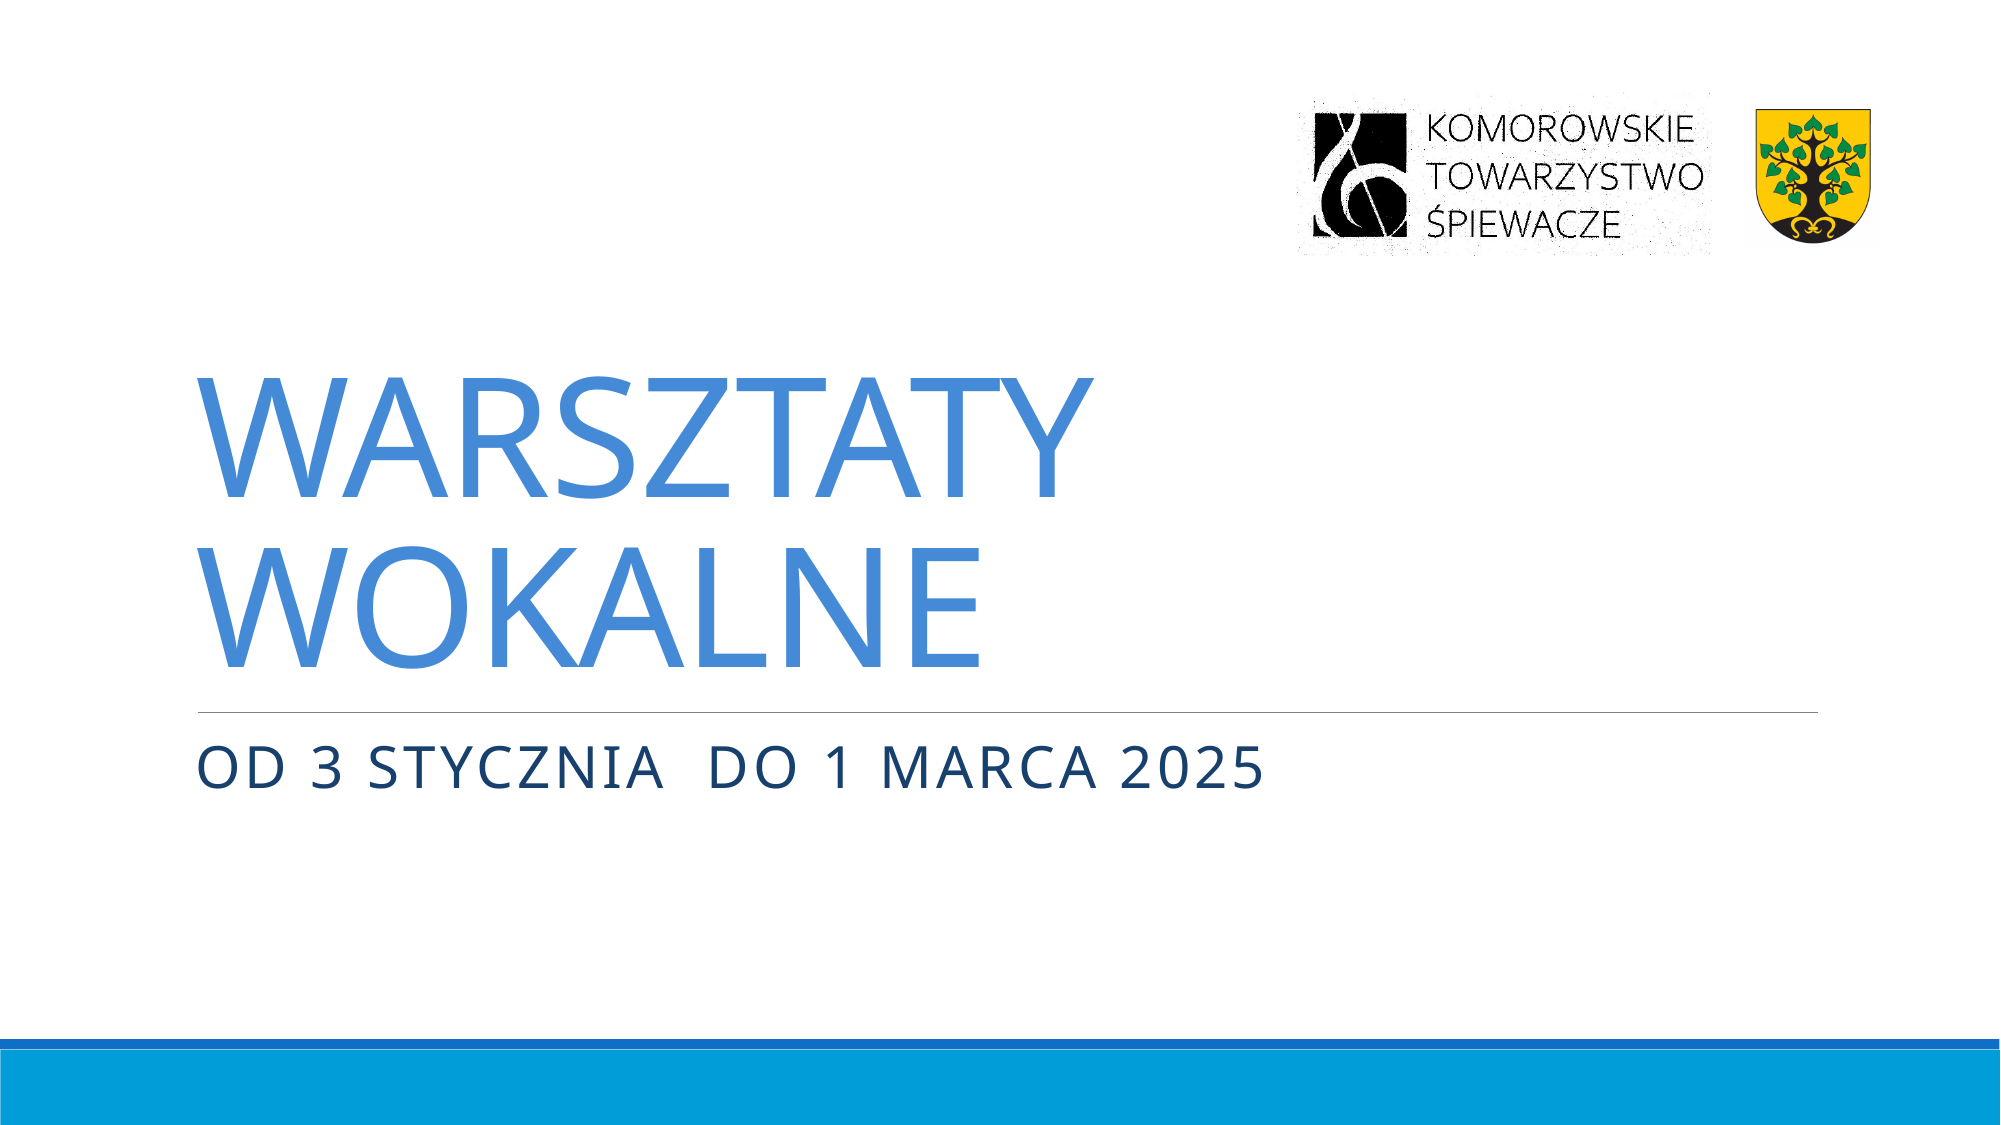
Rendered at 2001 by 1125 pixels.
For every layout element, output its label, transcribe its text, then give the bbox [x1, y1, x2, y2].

list od 3 stycznia DO 1 marcA 2025 [180, 730, 1830, 918]
title WARSZTATY WOKALNE [180, 124, 1830, 710]
picture [1296, 92, 1712, 256]
picture [1744, 99, 1882, 253]
